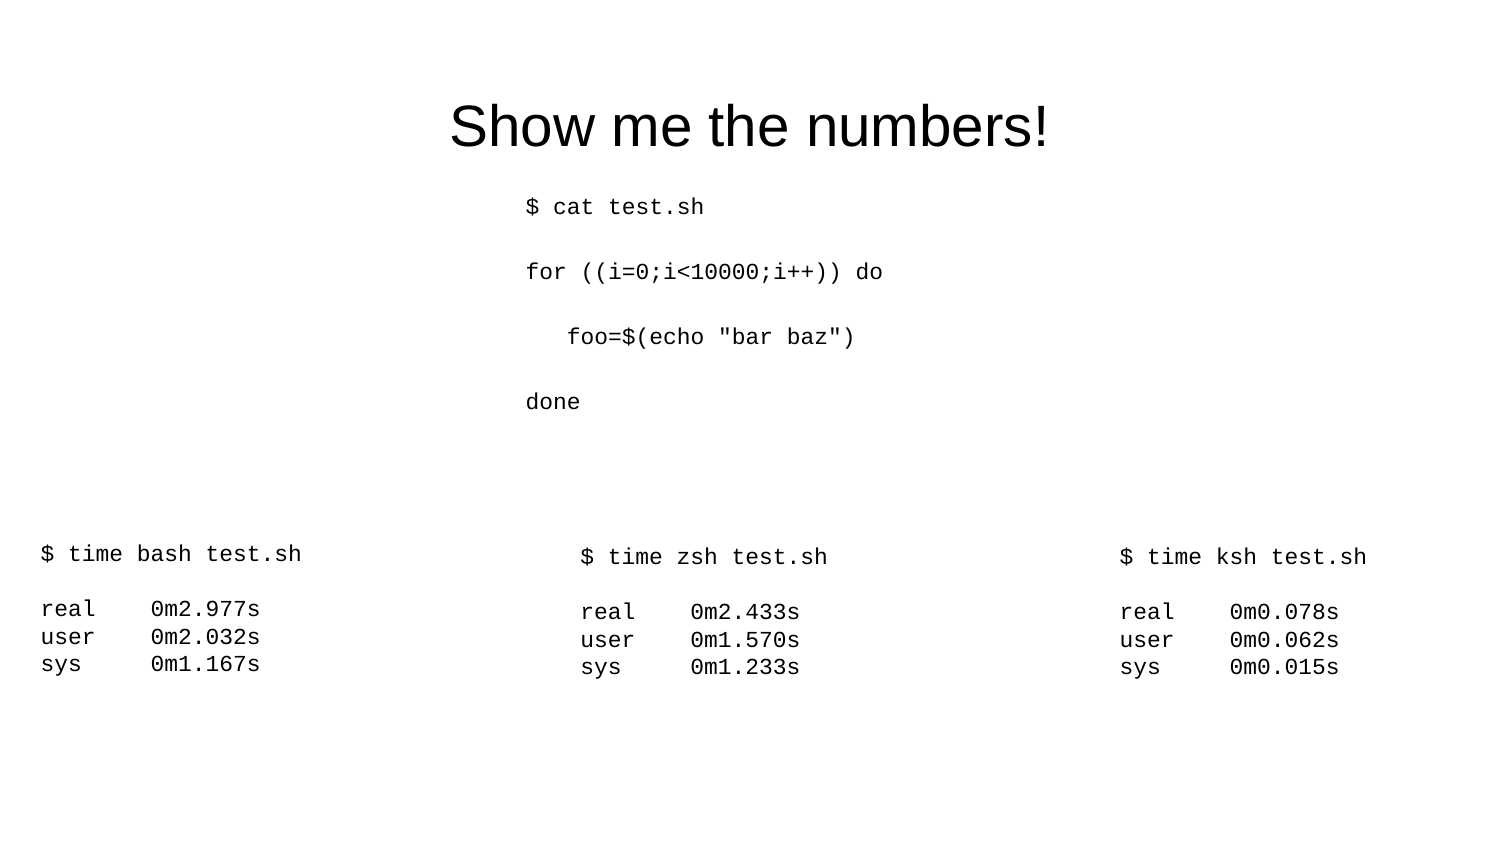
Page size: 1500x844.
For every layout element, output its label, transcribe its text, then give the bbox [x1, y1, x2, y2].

text_box $ time bash test.sh real 0m2.977s user 0m2.032s sys 0m1.167s [25, 523, 387, 736]
title Show me the numbers! [51, 72, 1449, 167]
text_box $ time zsh test.sh real 0m2.433s user 0m1.570s sys 0m1.233s [565, 526, 860, 728]
text_box $ time ksh test.sh real 0m0.078s user 0m0.062s sys 0m0.015s [1104, 526, 1443, 711]
list $ cat test.sh for ((i=0;i<10000;i++)) do foo=$(echo "bar baz") done [510, 172, 913, 432]
